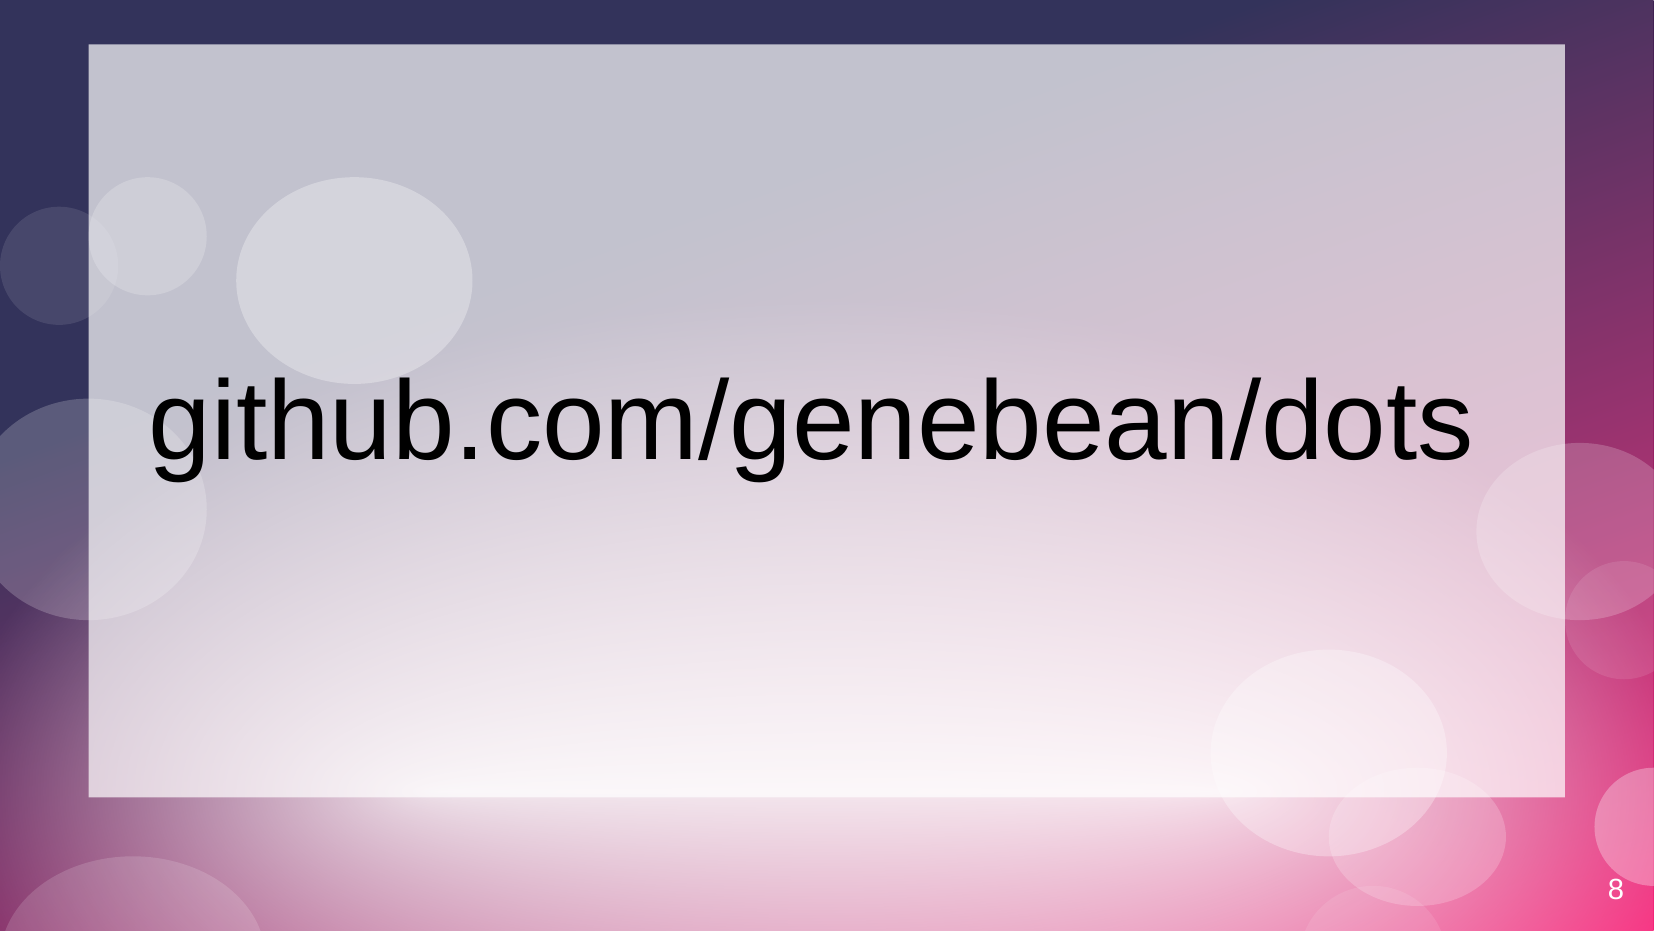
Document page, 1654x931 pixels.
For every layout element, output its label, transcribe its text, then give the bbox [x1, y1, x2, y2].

subtitle github.com/genebean/dots [88, 44, 1565, 798]
